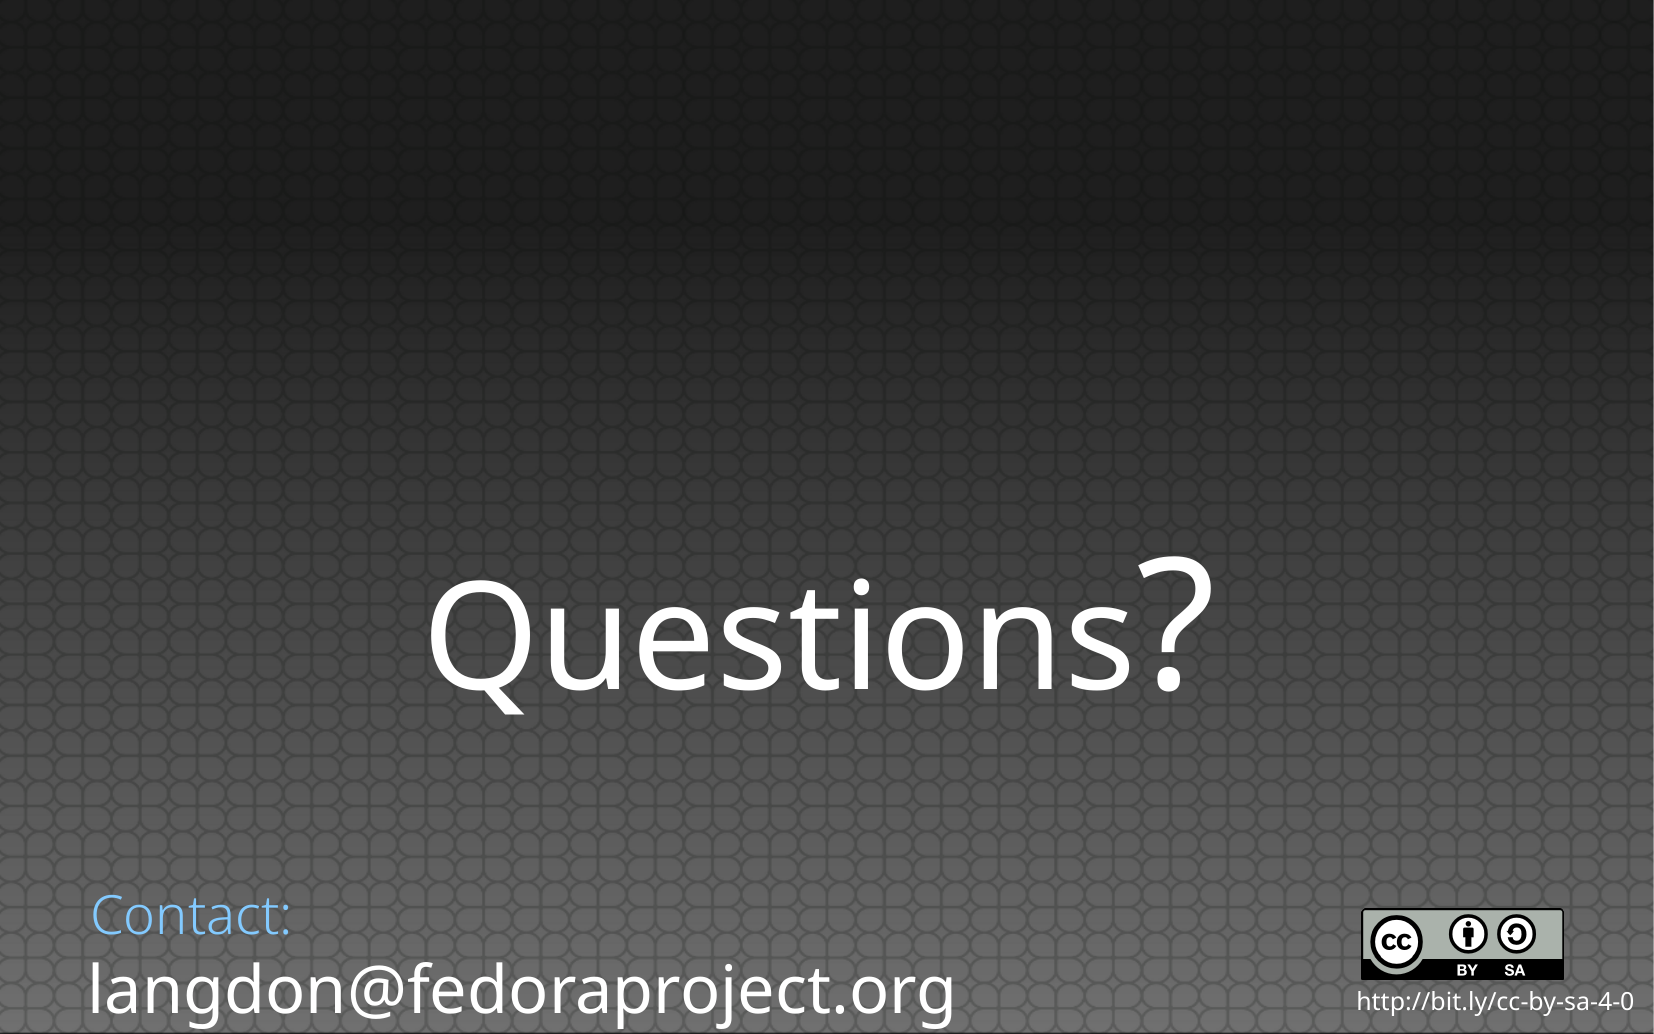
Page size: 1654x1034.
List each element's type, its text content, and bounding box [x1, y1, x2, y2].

text_box langdon@fedoraproject.org [72, 934, 1179, 1034]
text_box http://bit.ly/cc-by-sa-4-0 [1237, 976, 1650, 1034]
title Questions? [75, 525, 1564, 713]
text_box Contact: [75, 868, 430, 953]
picture [0, 0, 1654, 1034]
